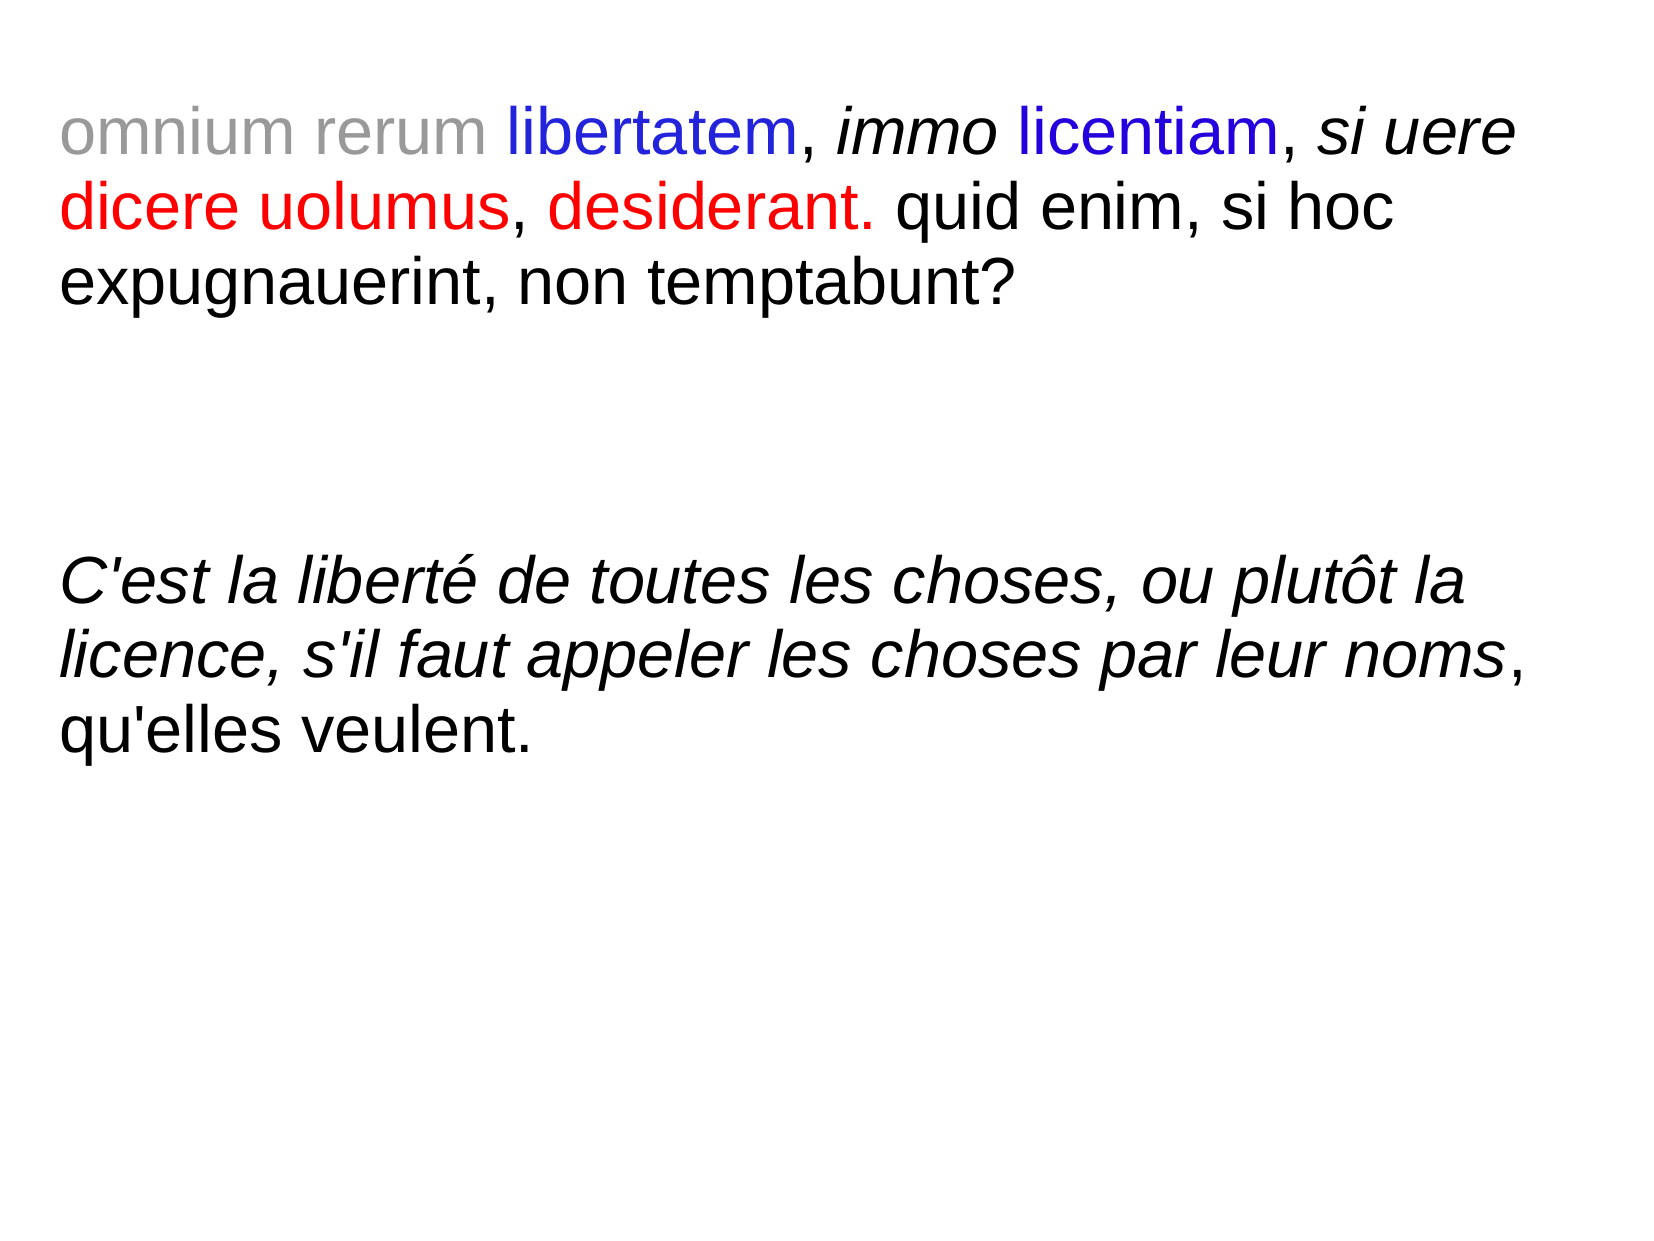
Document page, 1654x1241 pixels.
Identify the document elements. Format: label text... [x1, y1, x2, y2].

title [82, 49, 1571, 257]
subtitle omnium rerum libertatem, immo licentiam, si uere dicere uolumus, desiderant. quid enim, si hoc expugnauerint, non temptabunt? C'est la liberté de toutes les choses, ou plutôt la licence, s'il faut appeler les choses par leur noms, qu'elles veulent. [59, 70, 1548, 791]
